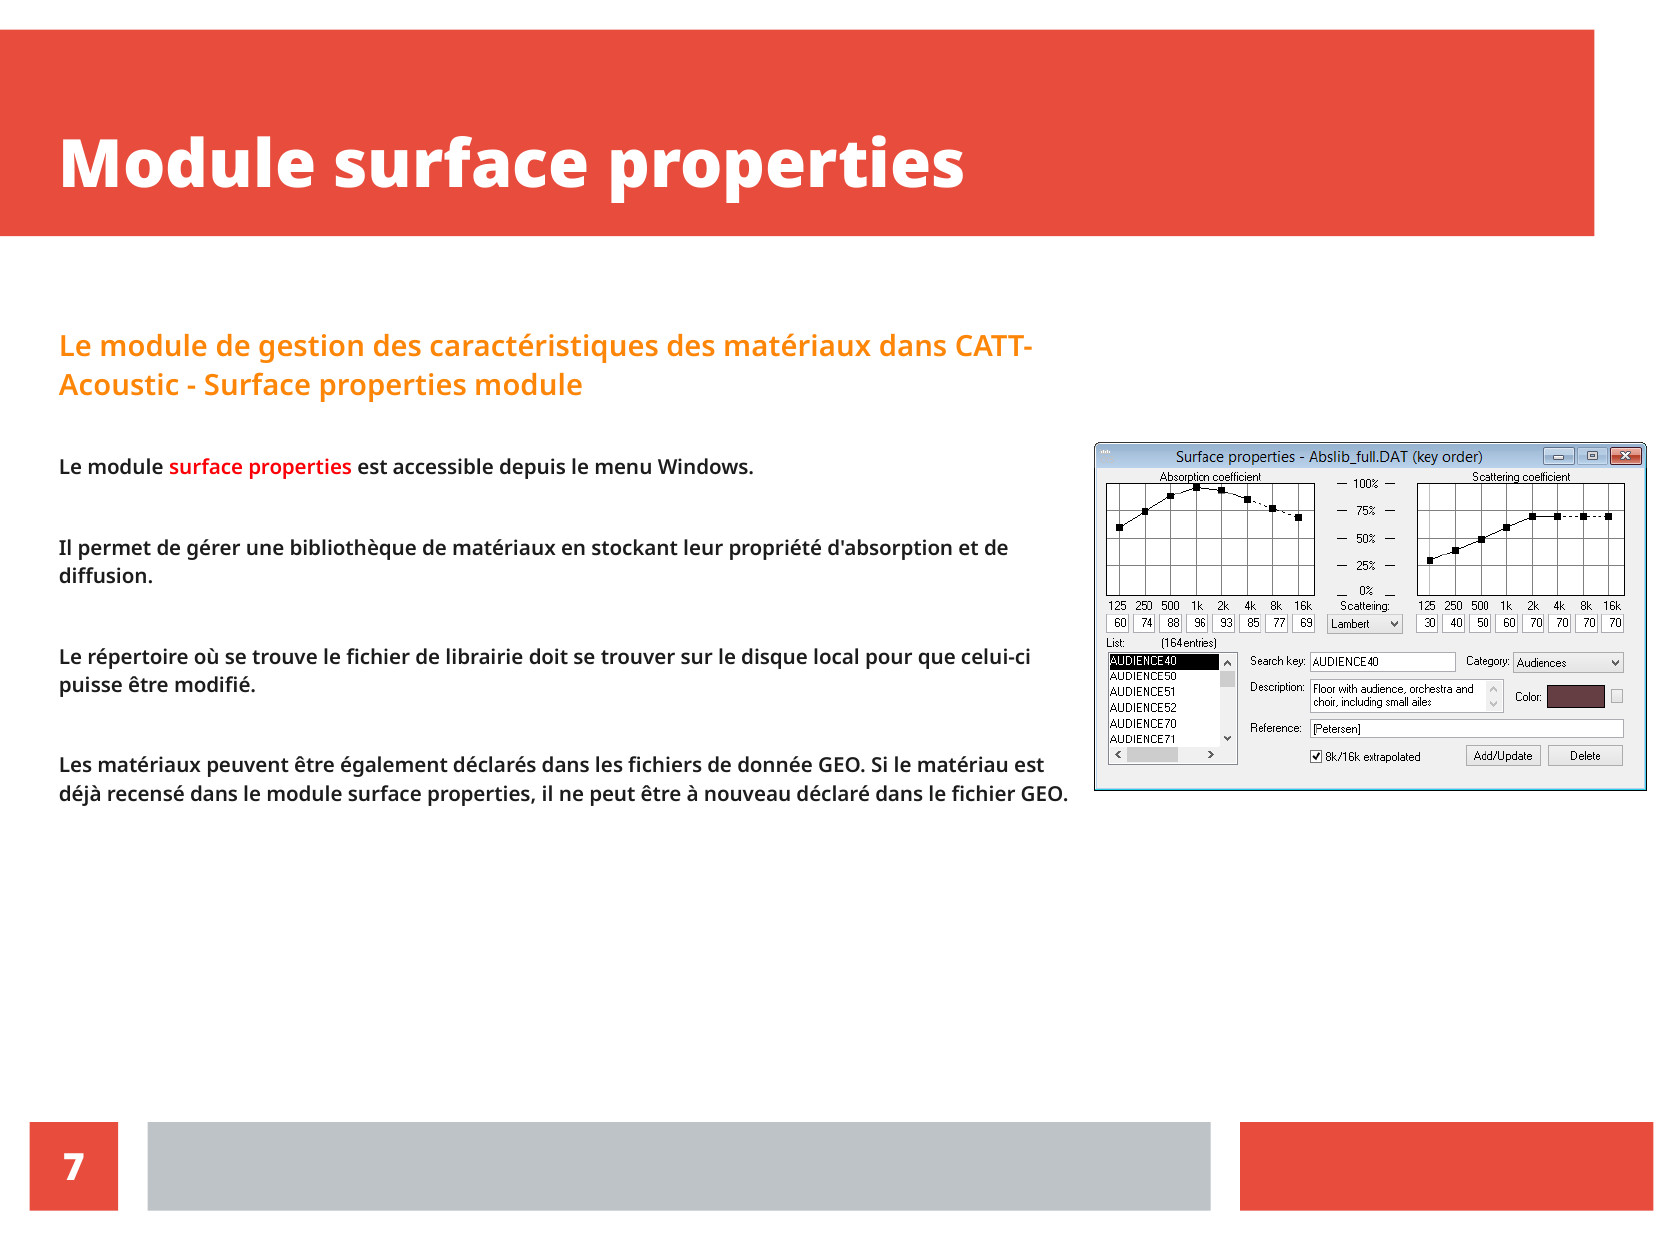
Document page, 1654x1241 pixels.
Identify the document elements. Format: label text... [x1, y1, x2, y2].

picture [1091, 433, 1654, 797]
list Le module de gestion des caractéristiques des matériaux dans CATT-Acoustic - Surface properties module Le module surface properties est accessible depuis le menu Windows. Il permet de gérer une bibliothèque de matériaux en stockant leur propriété d'absorption et de diffusion. Le répertoire où se trouve le fichier de librairie doit se trouver sur le disque local pour que celui-ci puisse être modifié. Les matériaux peuvent être également déclarés dans les fichiers de donnée GEO. Si le matériau est déjà recensé dans le module surface properties, il ne peut être à nouveau déclaré dans le fichier GEO. [59, 324, 1092, 814]
title Module surface properties [59, 59, 1595, 207]
